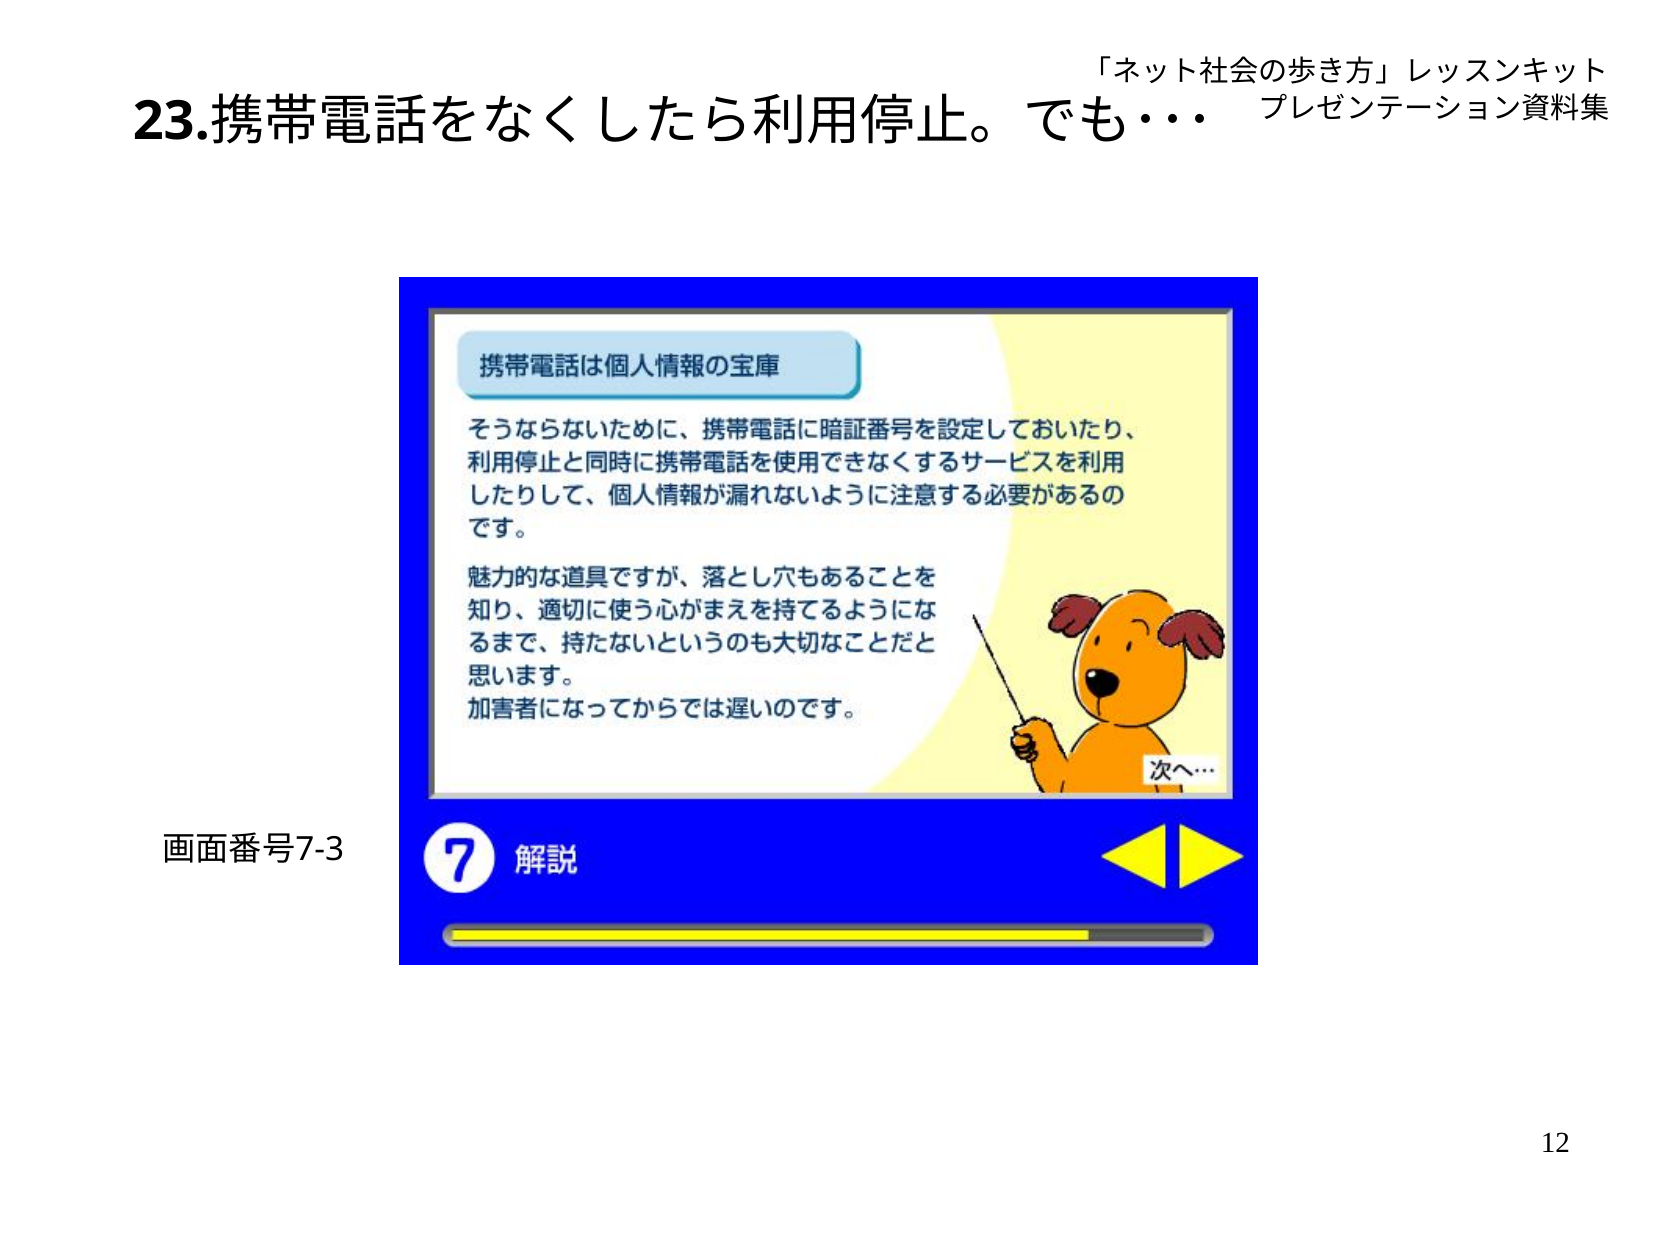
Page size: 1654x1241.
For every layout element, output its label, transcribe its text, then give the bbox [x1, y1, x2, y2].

text_box 23.携帯電話をなくしたら利用停止。でも･･･ [118, 88, 1270, 158]
text_box 「ネット社会の歩き方」レッスンキット プレゼンテーション資料集 [1062, 44, 1625, 134]
picture [399, 277, 1258, 965]
text_box 画面番号7-3 [147, 826, 384, 875]
